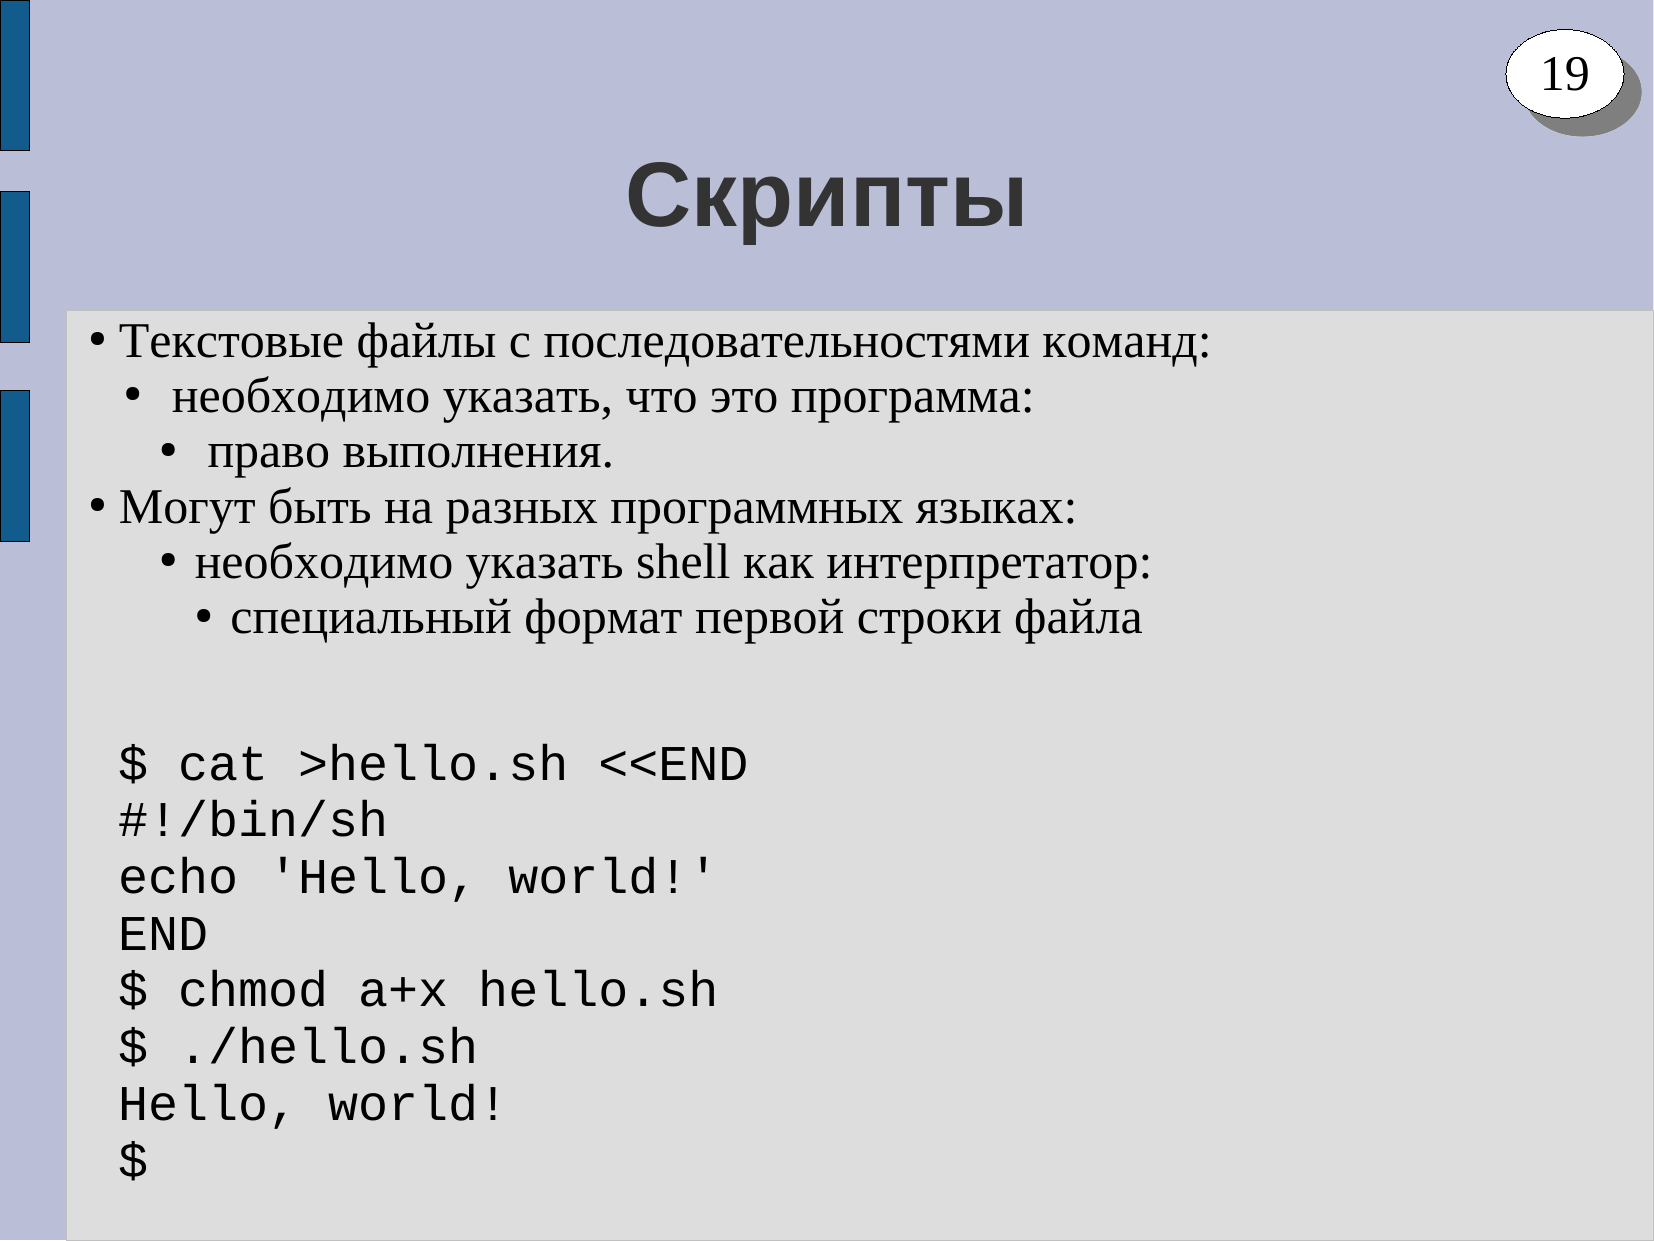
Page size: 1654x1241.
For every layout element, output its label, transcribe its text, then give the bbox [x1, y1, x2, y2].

text_box 19 [1505, 29, 1625, 119]
text_box $ cat >hello.sh <<END #!/bin/sh echo 'Hello, world!' END $ chmod a+x hello.sh $ ./hello.sh Hello, world! $ [118, 738, 749, 1193]
text_box Текстовые файлы с последовательностями команд: необходимо указать, что это программа: право выполнения. Могут быть на разных программных языках: необходимо указать shell как интерпретатор: специальный формат первой строки файла [88, 312, 1213, 645]
title Скрипты [121, 91, 1534, 299]
